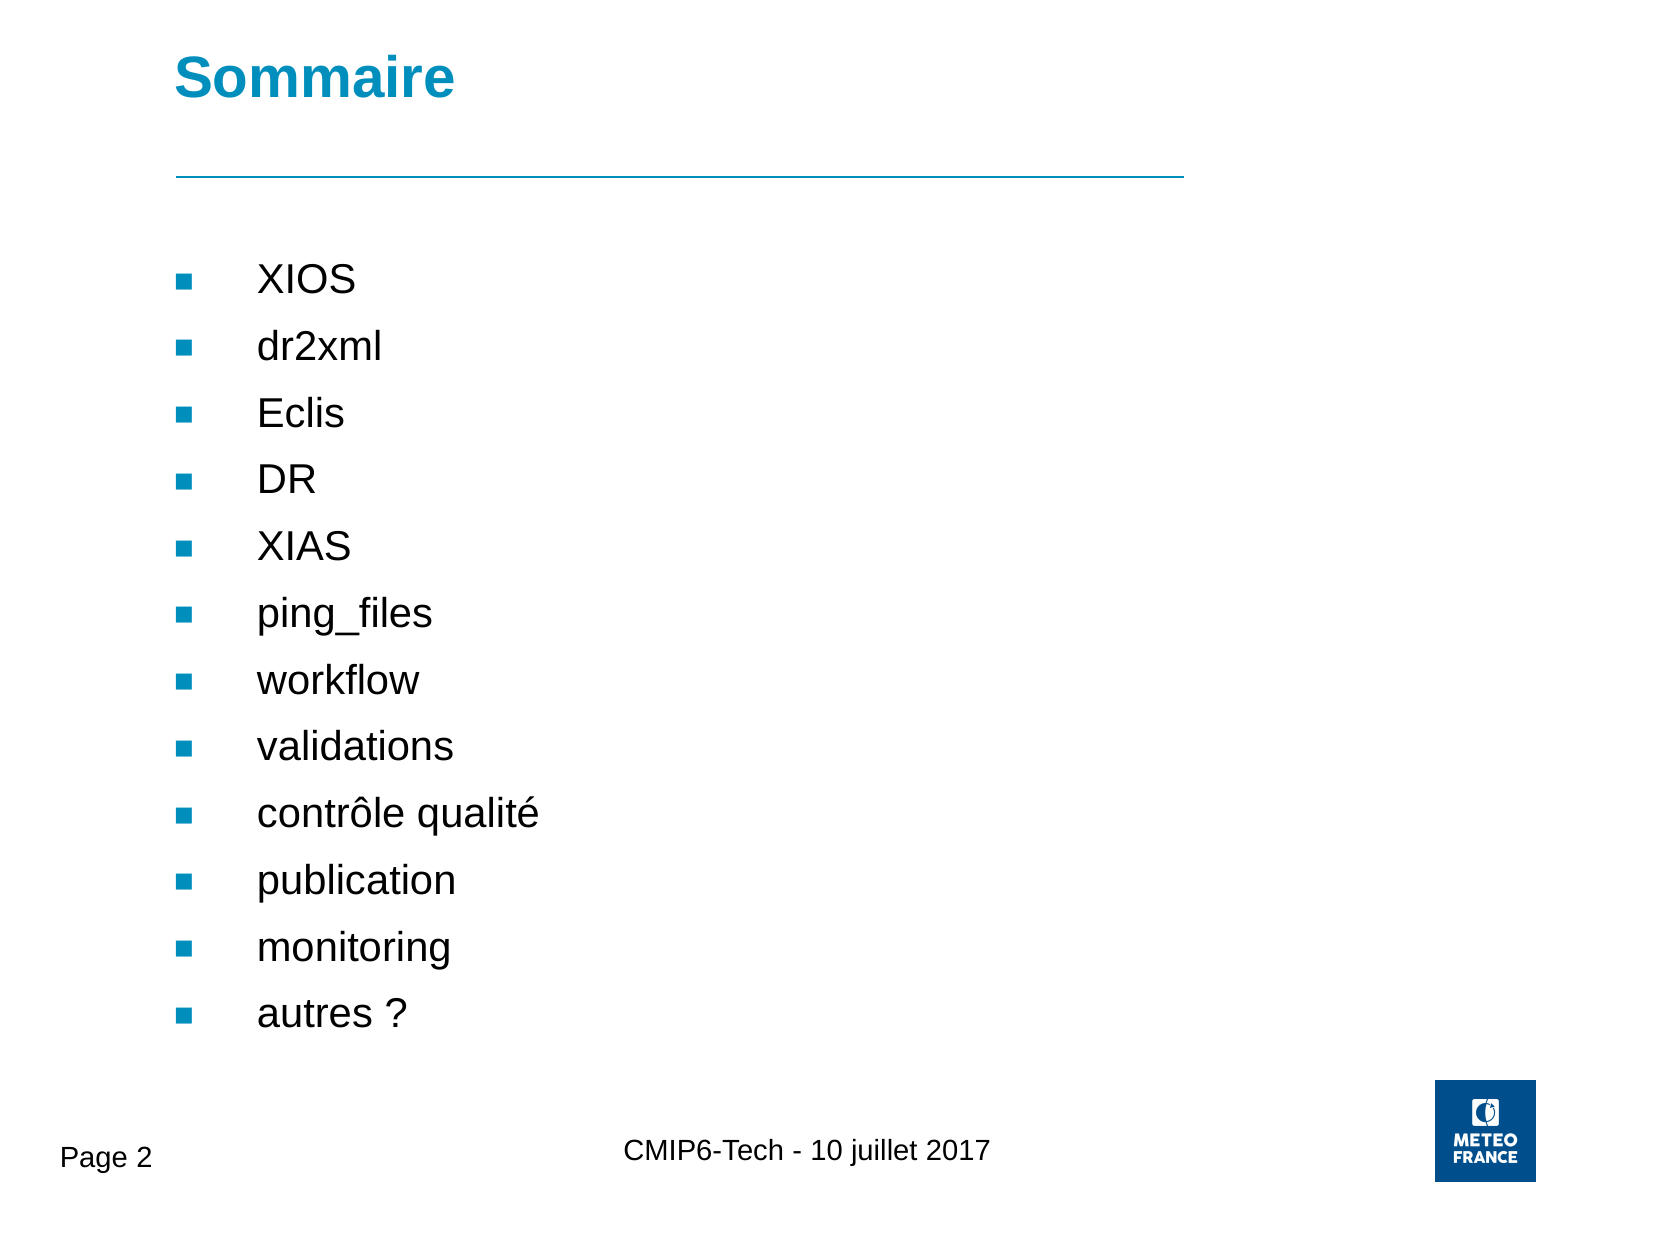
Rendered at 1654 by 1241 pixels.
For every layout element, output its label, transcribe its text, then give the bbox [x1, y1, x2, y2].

picture [1435, 1134, 1536, 1182]
list XIOS dr2xml Eclis DR XIAS ping_files workflow validations contrôle qualité publication monitoring autres ? [156, 256, 1571, 1134]
title Sommaire [174, 0, 1654, 156]
